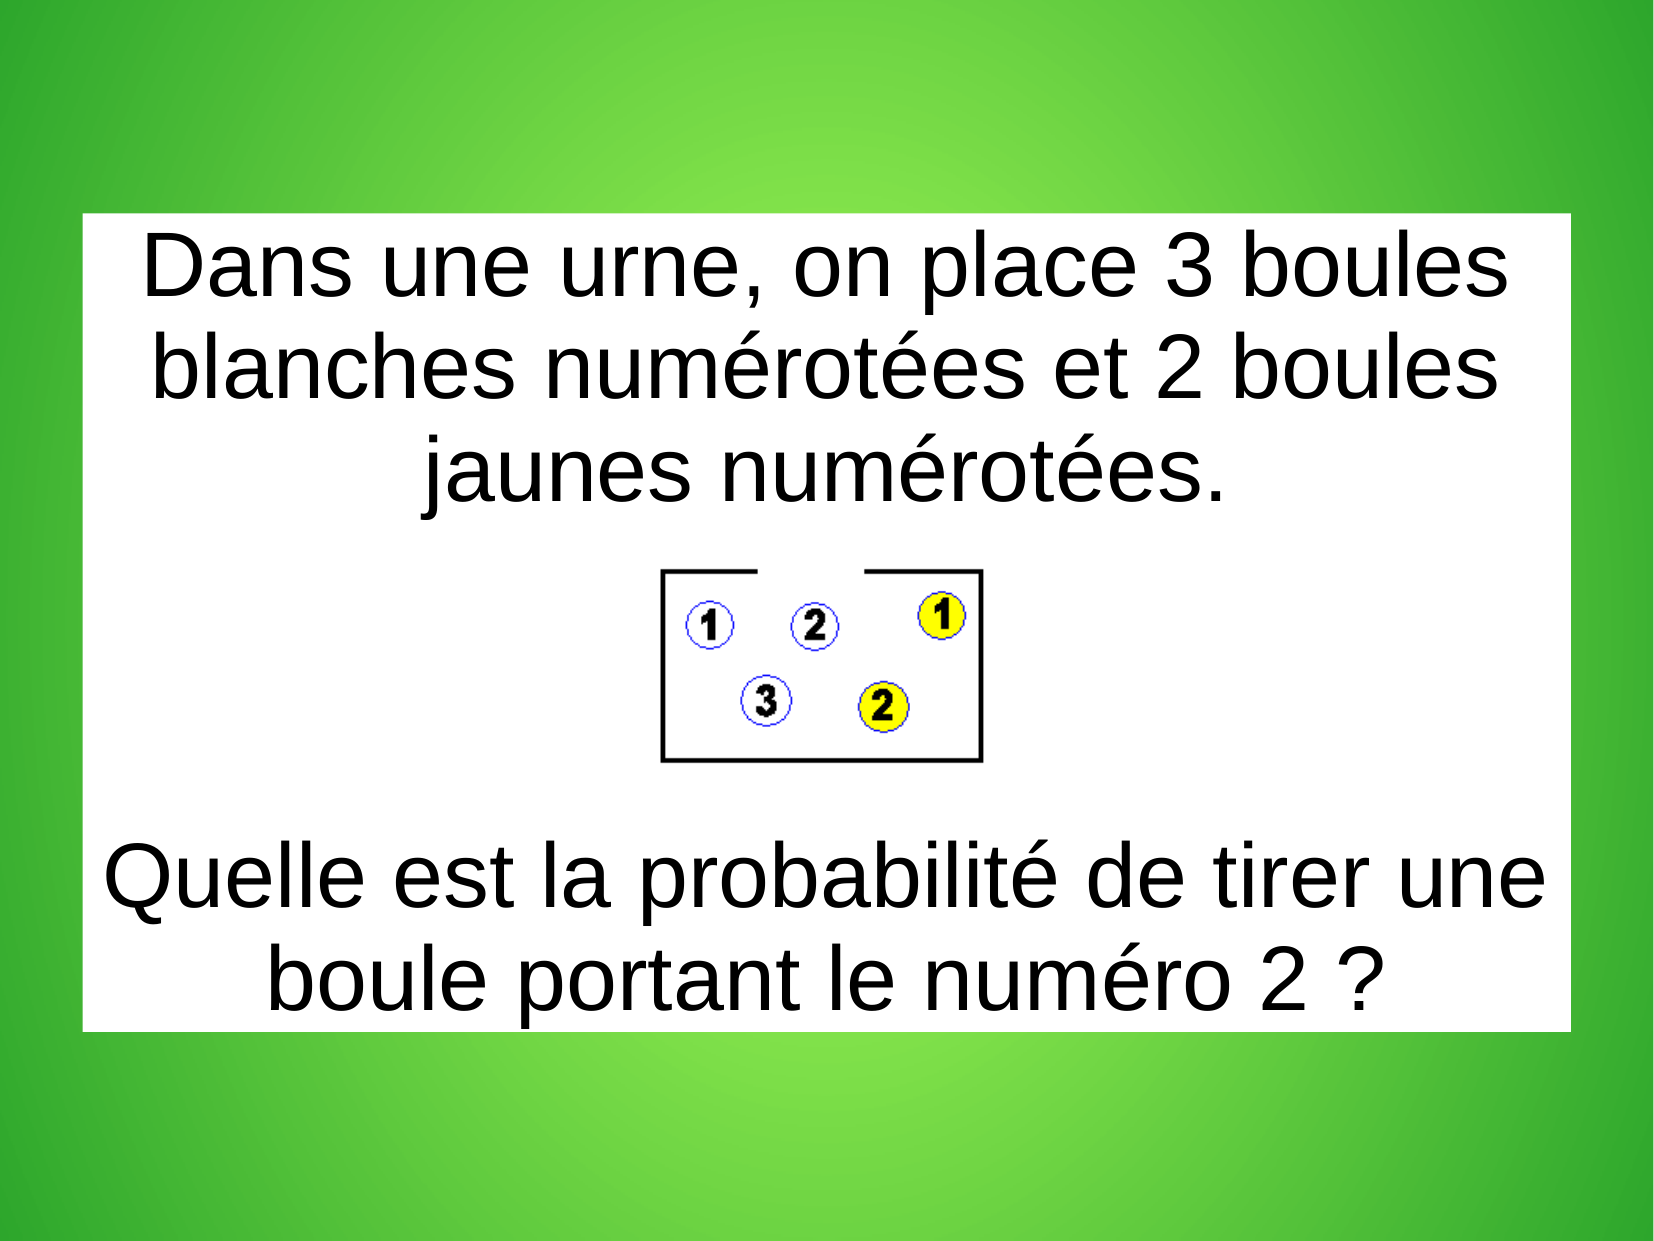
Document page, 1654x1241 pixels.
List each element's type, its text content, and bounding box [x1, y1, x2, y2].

picture [0, 0, 1654, 1241]
list Dans une urne, on place 3 boules blanches numérotées et 2 boules jaunes numérotées. Quelle est la probabilité de tirer une boule portant le numéro 2 ? [82, 213, 1571, 1032]
